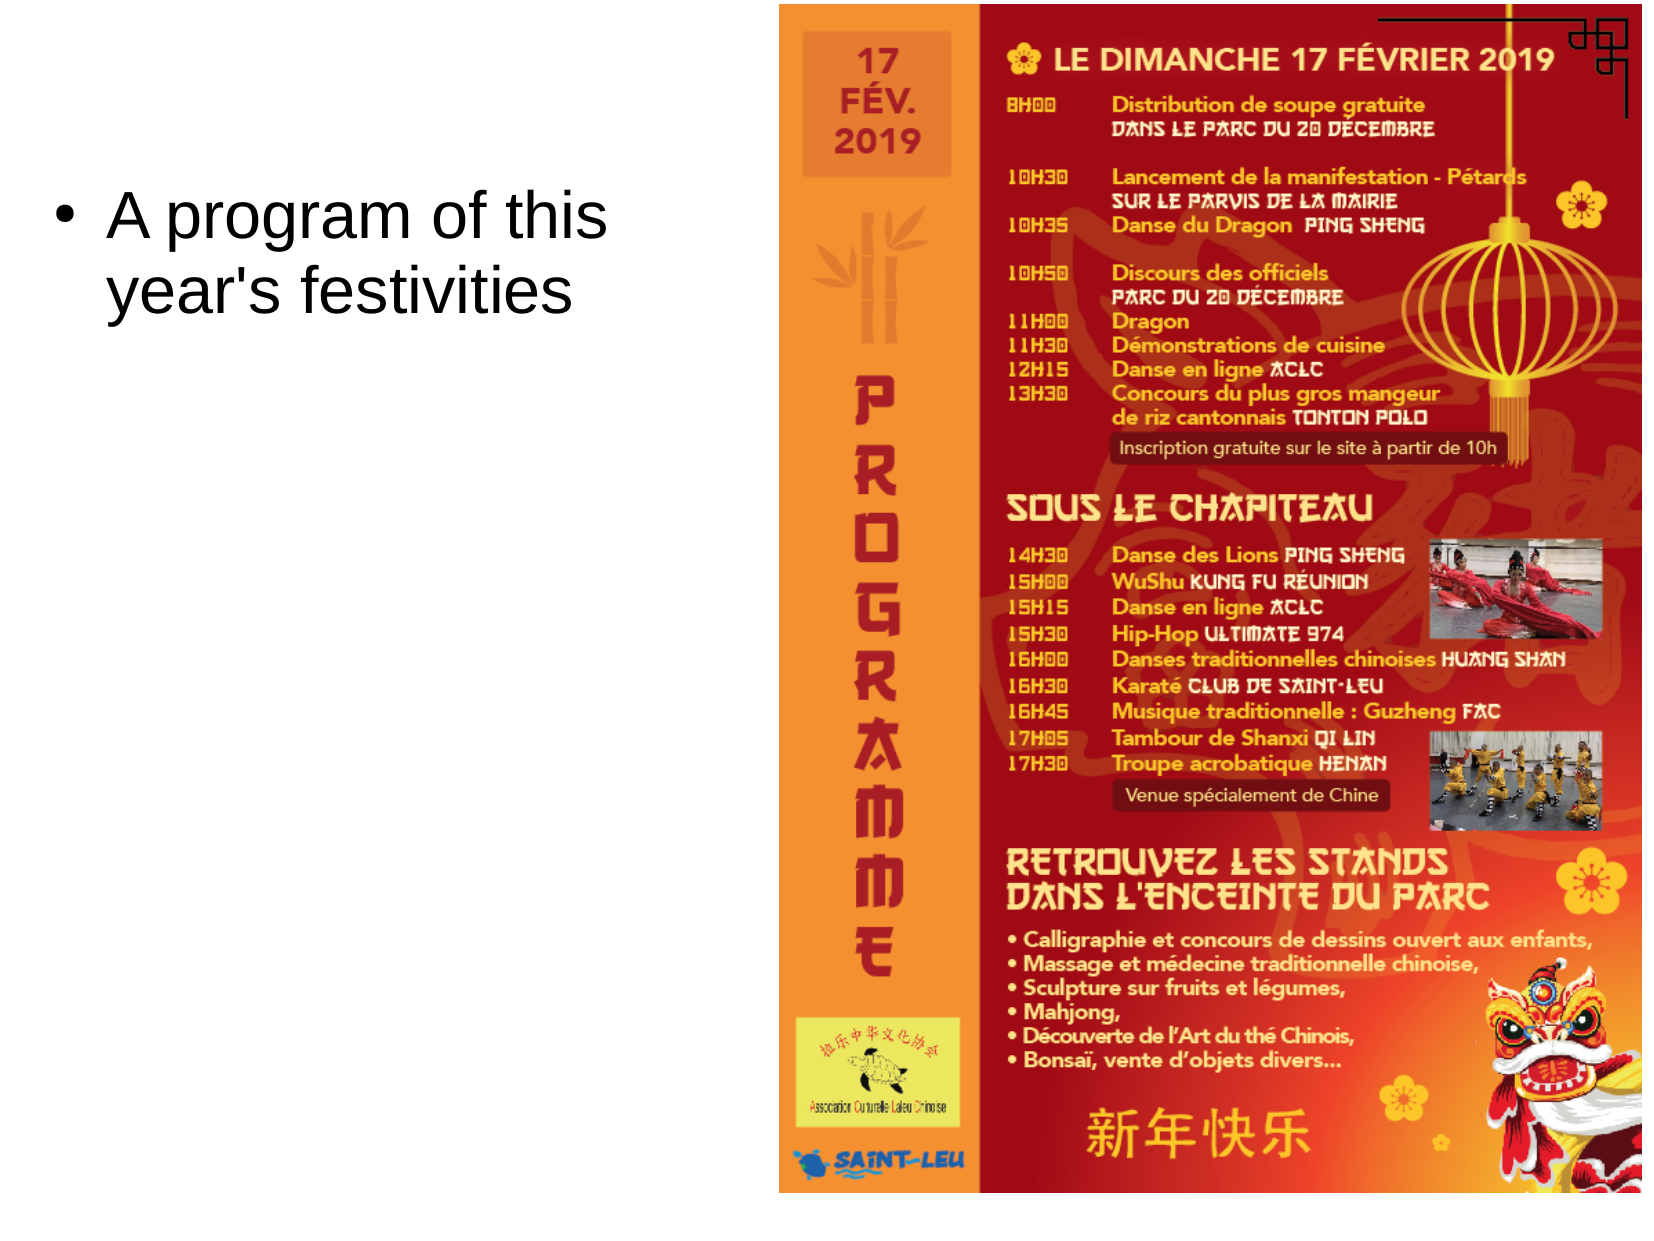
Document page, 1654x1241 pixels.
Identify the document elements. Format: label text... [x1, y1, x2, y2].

picture [779, 4, 1642, 1193]
list A program of this year's festivities [35, 178, 745, 898]
